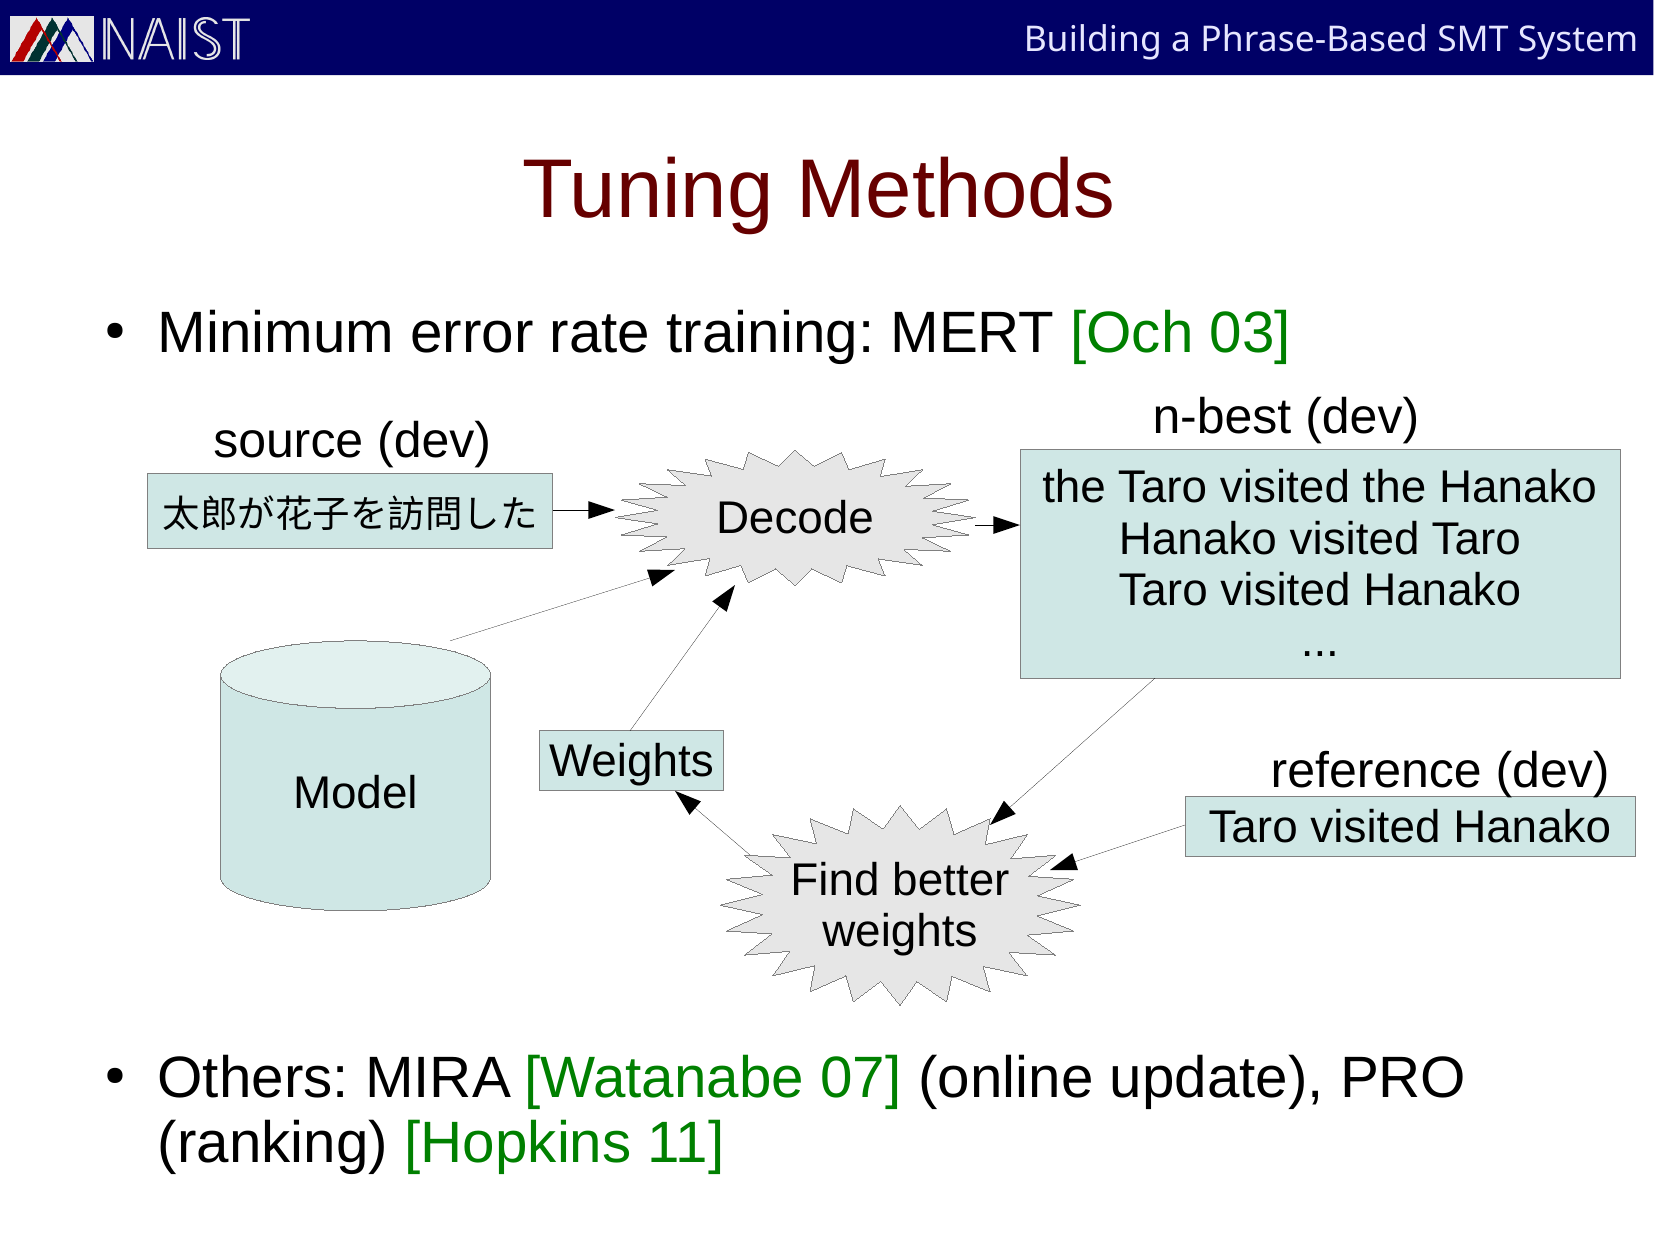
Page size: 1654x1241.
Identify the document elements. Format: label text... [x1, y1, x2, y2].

text_box reference (dev) [1255, 735, 1625, 806]
text_box Weights [539, 730, 724, 791]
text_box n-best (dev) [1137, 380, 1435, 452]
picture [102, 17, 251, 60]
title Tuning Methods [75, 92, 1564, 285]
text_box Model [220, 677, 491, 911]
text_box 太郎が花子を訪問した [147, 473, 553, 549]
list Minimum error rate training: MERT [Och 03] Others: MIRA [Watanabe 07] (online update), PRO (ranking) [Hopkins 11] [86, 300, 1576, 1175]
text_box Taro visited Hanako [1185, 796, 1636, 857]
picture [10, 16, 94, 62]
text_box the Taro visited the Hanako Hanako visited Taro Taro visited Hanako ... [1020, 449, 1621, 679]
text_box Find better weights [720, 805, 1081, 1006]
text_box source (dev) [198, 404, 507, 476]
text_box Decode [615, 450, 976, 586]
